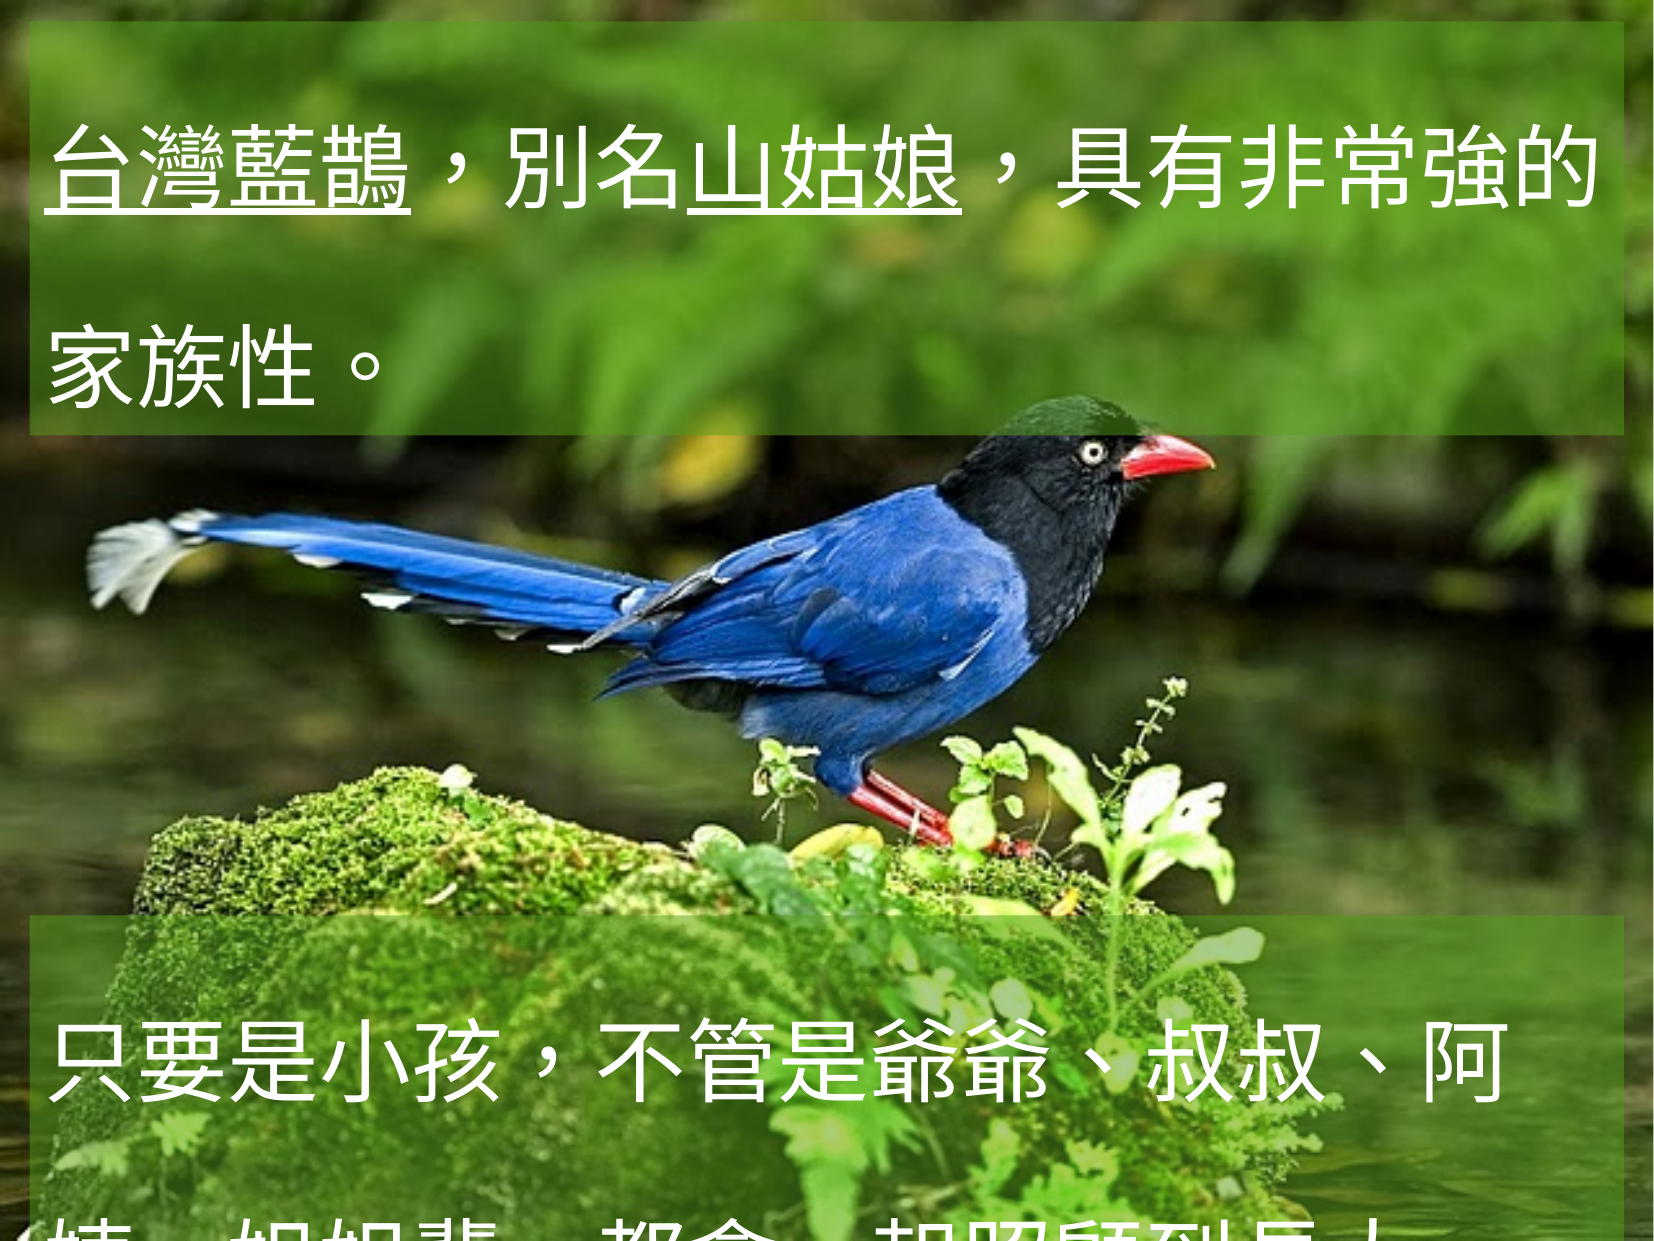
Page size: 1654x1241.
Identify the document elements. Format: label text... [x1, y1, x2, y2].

text_box 只要是小孩，不管是爺爺、叔叔、阿姨、姐姐輩，都會一起照顧到長大。 [29, 915, 1625, 1206]
text_box 台灣藍鵲，別名山姑娘，具有非常強的家族性。 [29, 21, 1625, 321]
picture [0, 0, 1654, 1241]
